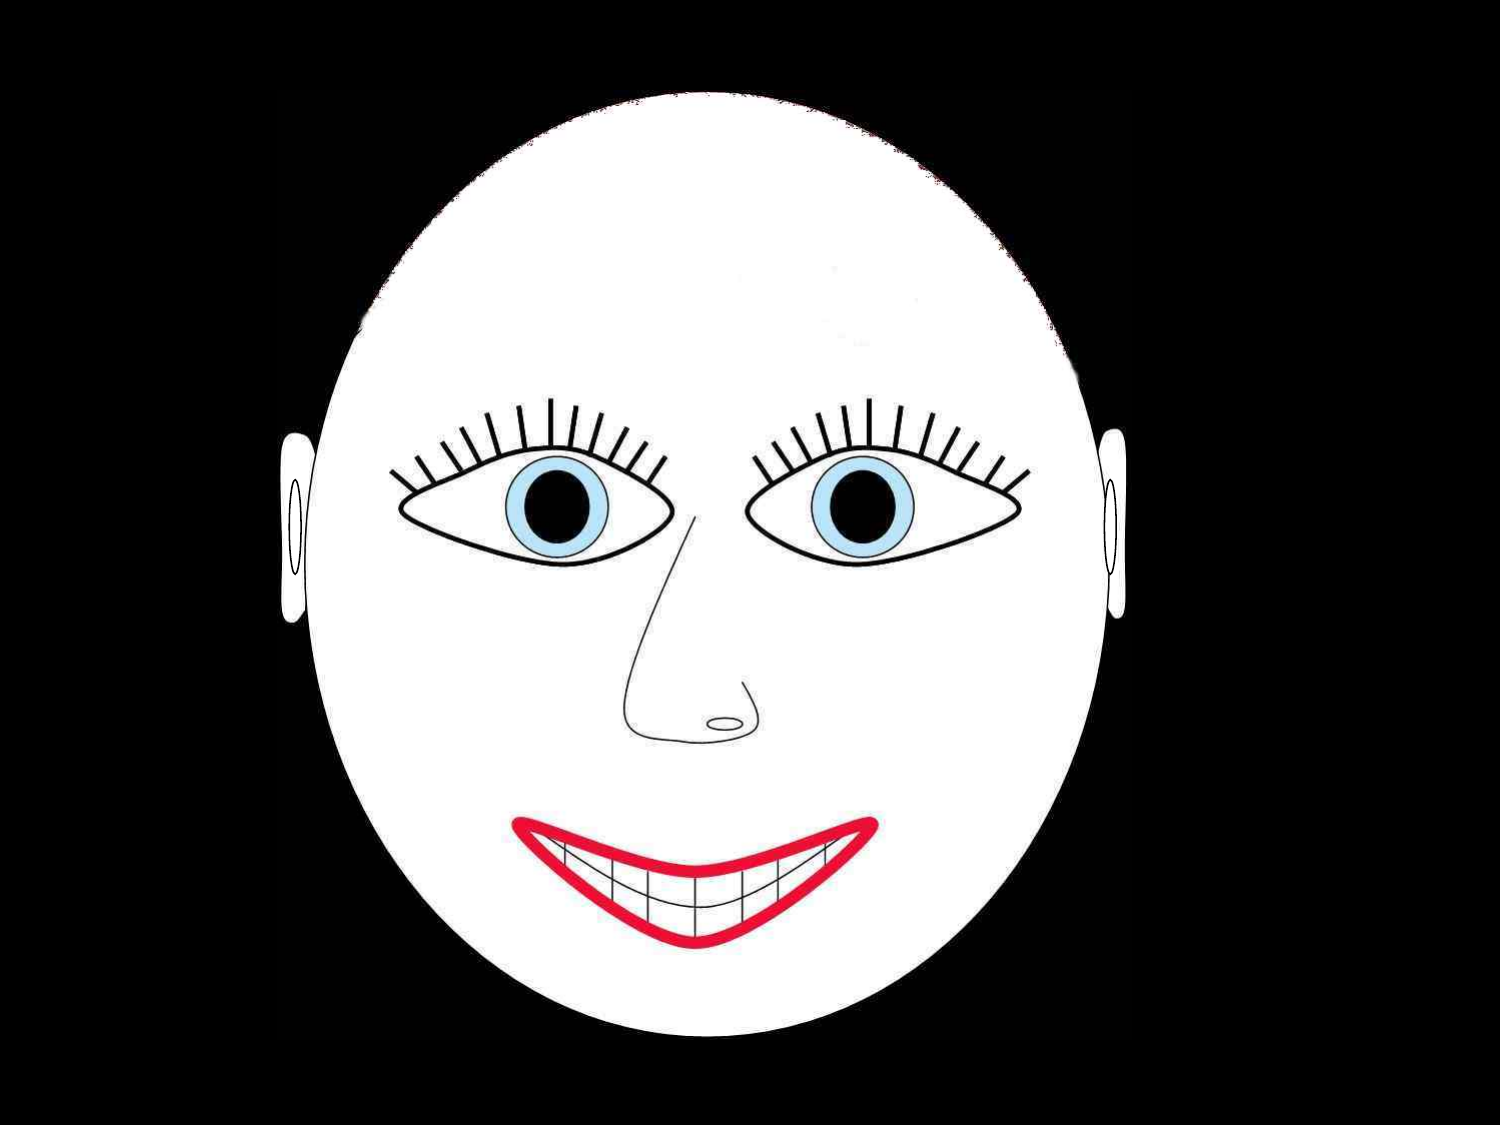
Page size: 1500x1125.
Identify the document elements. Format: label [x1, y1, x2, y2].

picture [277, 90, 1132, 1040]
text_box [1104, 479, 1117, 575]
text_box [289, 479, 302, 575]
